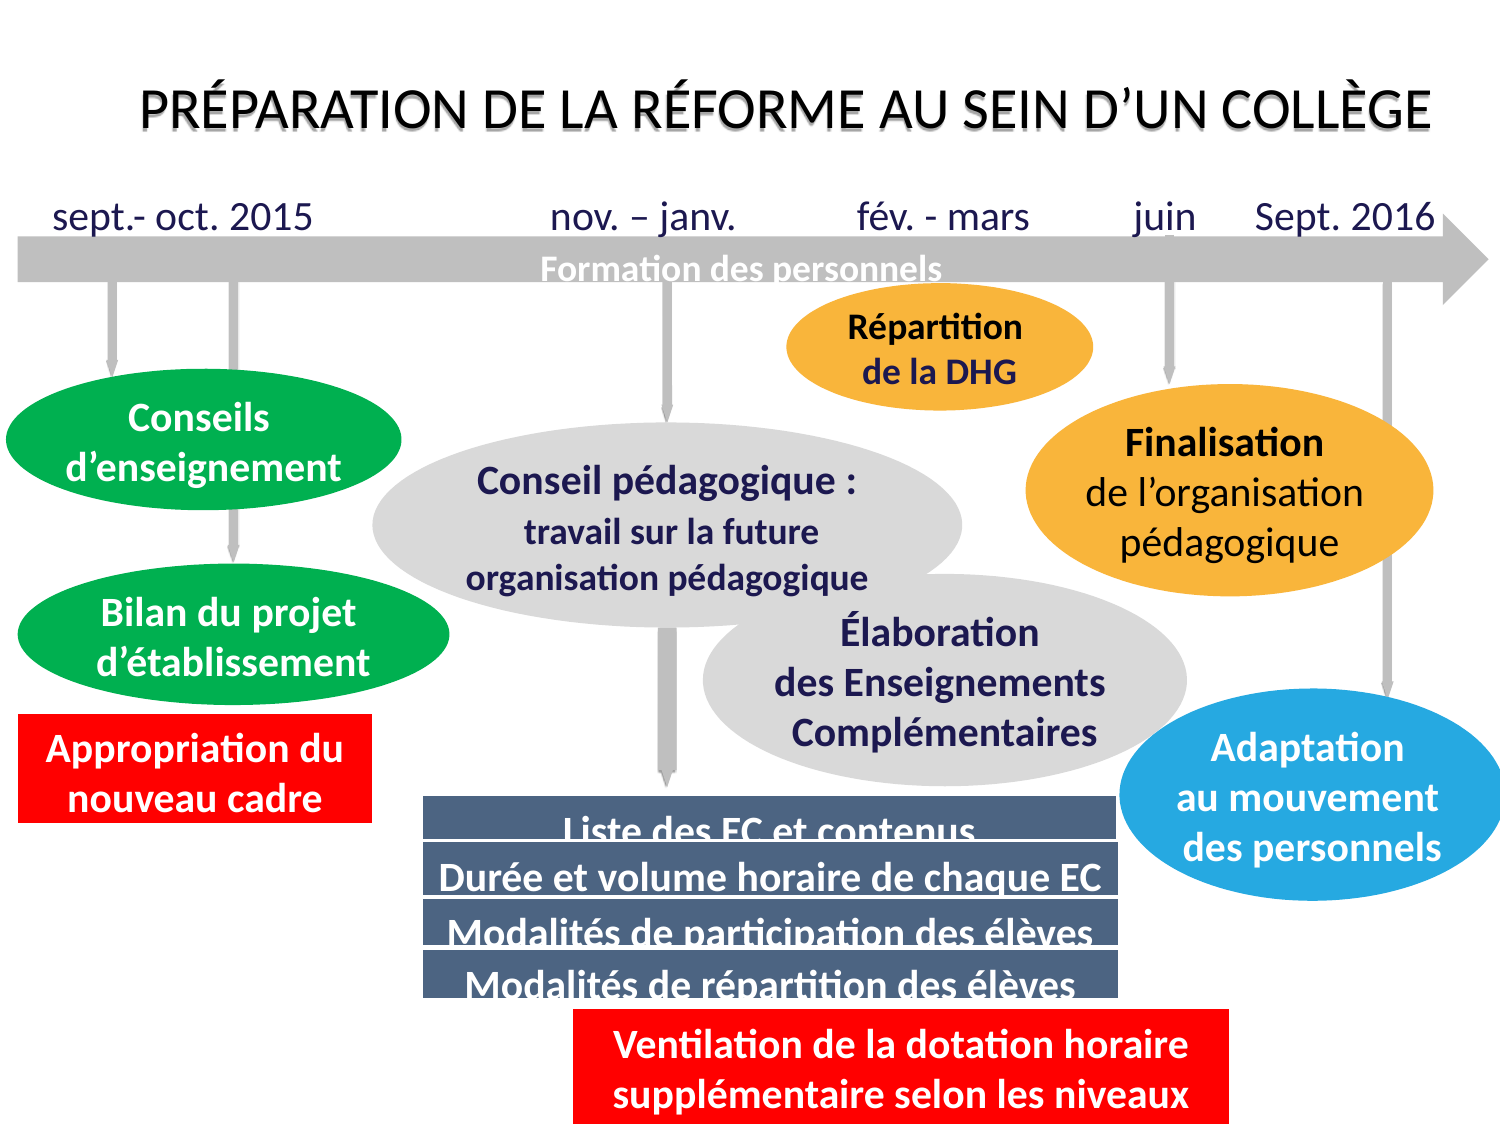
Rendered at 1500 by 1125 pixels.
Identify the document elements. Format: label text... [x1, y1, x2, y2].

text_box Élaboration des Enseignements Complémentaires [702, 573, 1187, 787]
text_box Adaptation au mouvement des personnels [1119, 688, 1500, 901]
text_box Appropriation du nouveau cadre [18, 714, 372, 823]
text_box Conseil pédagogique : travail sur la future organisation pédagogique [372, 422, 963, 628]
text_box Durée et volume horaire de chaque EC [423, 842, 1118, 895]
text_box Finalisation de l’organisation pédagogique [1025, 384, 1434, 597]
text_box Répartition de la DHG [786, 283, 1094, 411]
text_box nov. – janv. [499, 184, 787, 243]
text_box sept.- oct. 2015 [18, 184, 348, 243]
text_box fév. - mars [847, 184, 1040, 243]
text_box Liste des EC et contenus [423, 796, 1116, 839]
text_box Sept. 2016 [1265, 184, 1435, 243]
text_box juin [1093, 184, 1237, 243]
title PRÉPARATION DE LA RÉFORME AU SEIN D’UN COLLÈGE [118, 28, 1454, 183]
text_box Modalités de répartition des élèves [423, 950, 1118, 998]
text_box Conseils d’enseignement [5, 368, 402, 511]
text_box Modalités de participation des élèves [423, 899, 1118, 945]
text_box Ventilation de la dotation horaire supplémentaire selon les niveaux [573, 1009, 1229, 1124]
text_box Formation des personnels [17, 213, 1489, 306]
text_box Bilan du projet d’établissement [17, 563, 450, 706]
